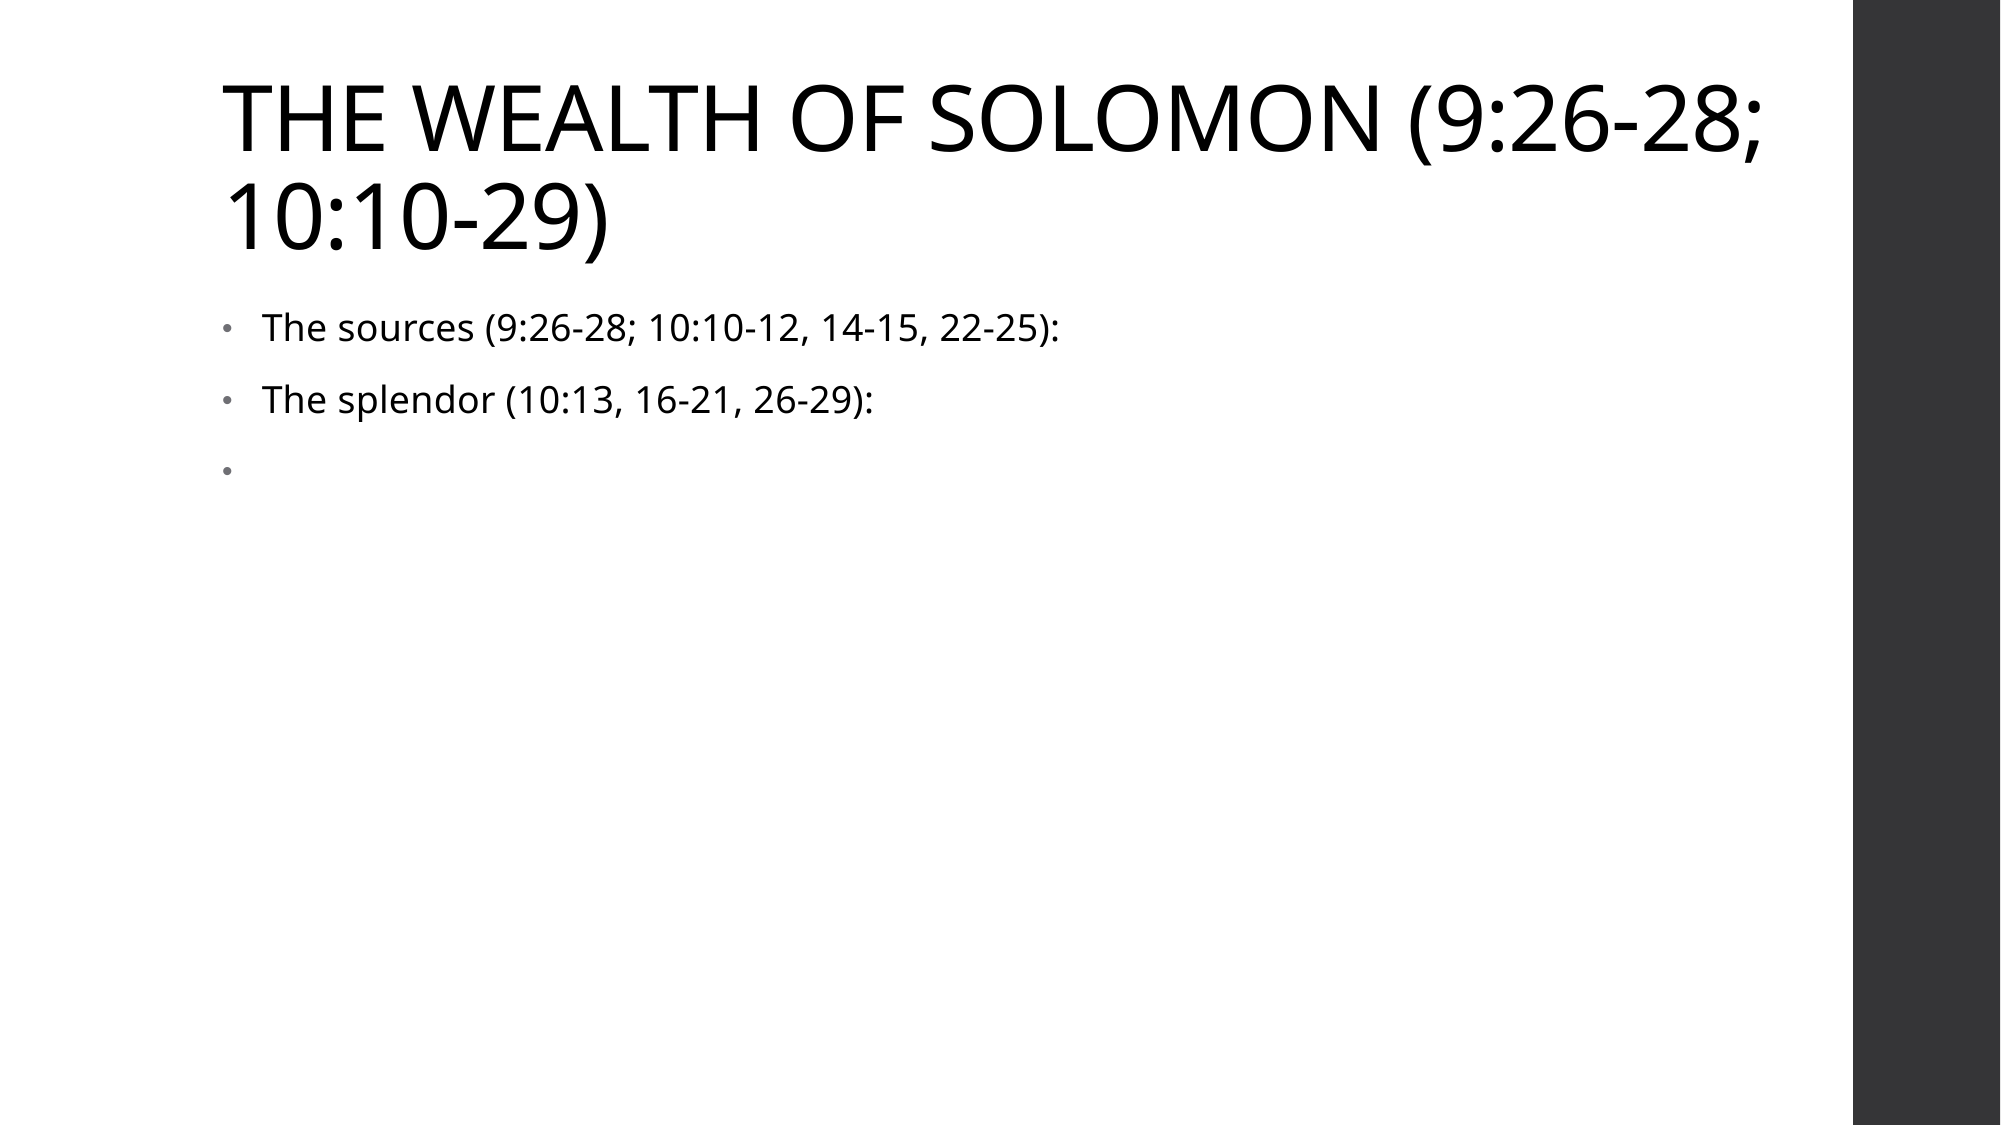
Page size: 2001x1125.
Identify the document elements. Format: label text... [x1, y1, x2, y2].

list The sources (9:26-28; 10:10-12, 14-15, 22-25): The splendor (10:13, 16-21, 26-29): [206, 299, 1617, 1014]
title THE WEALTH OF SOLOMON (9:26-28; 10:10-29) [206, 60, 1797, 278]
